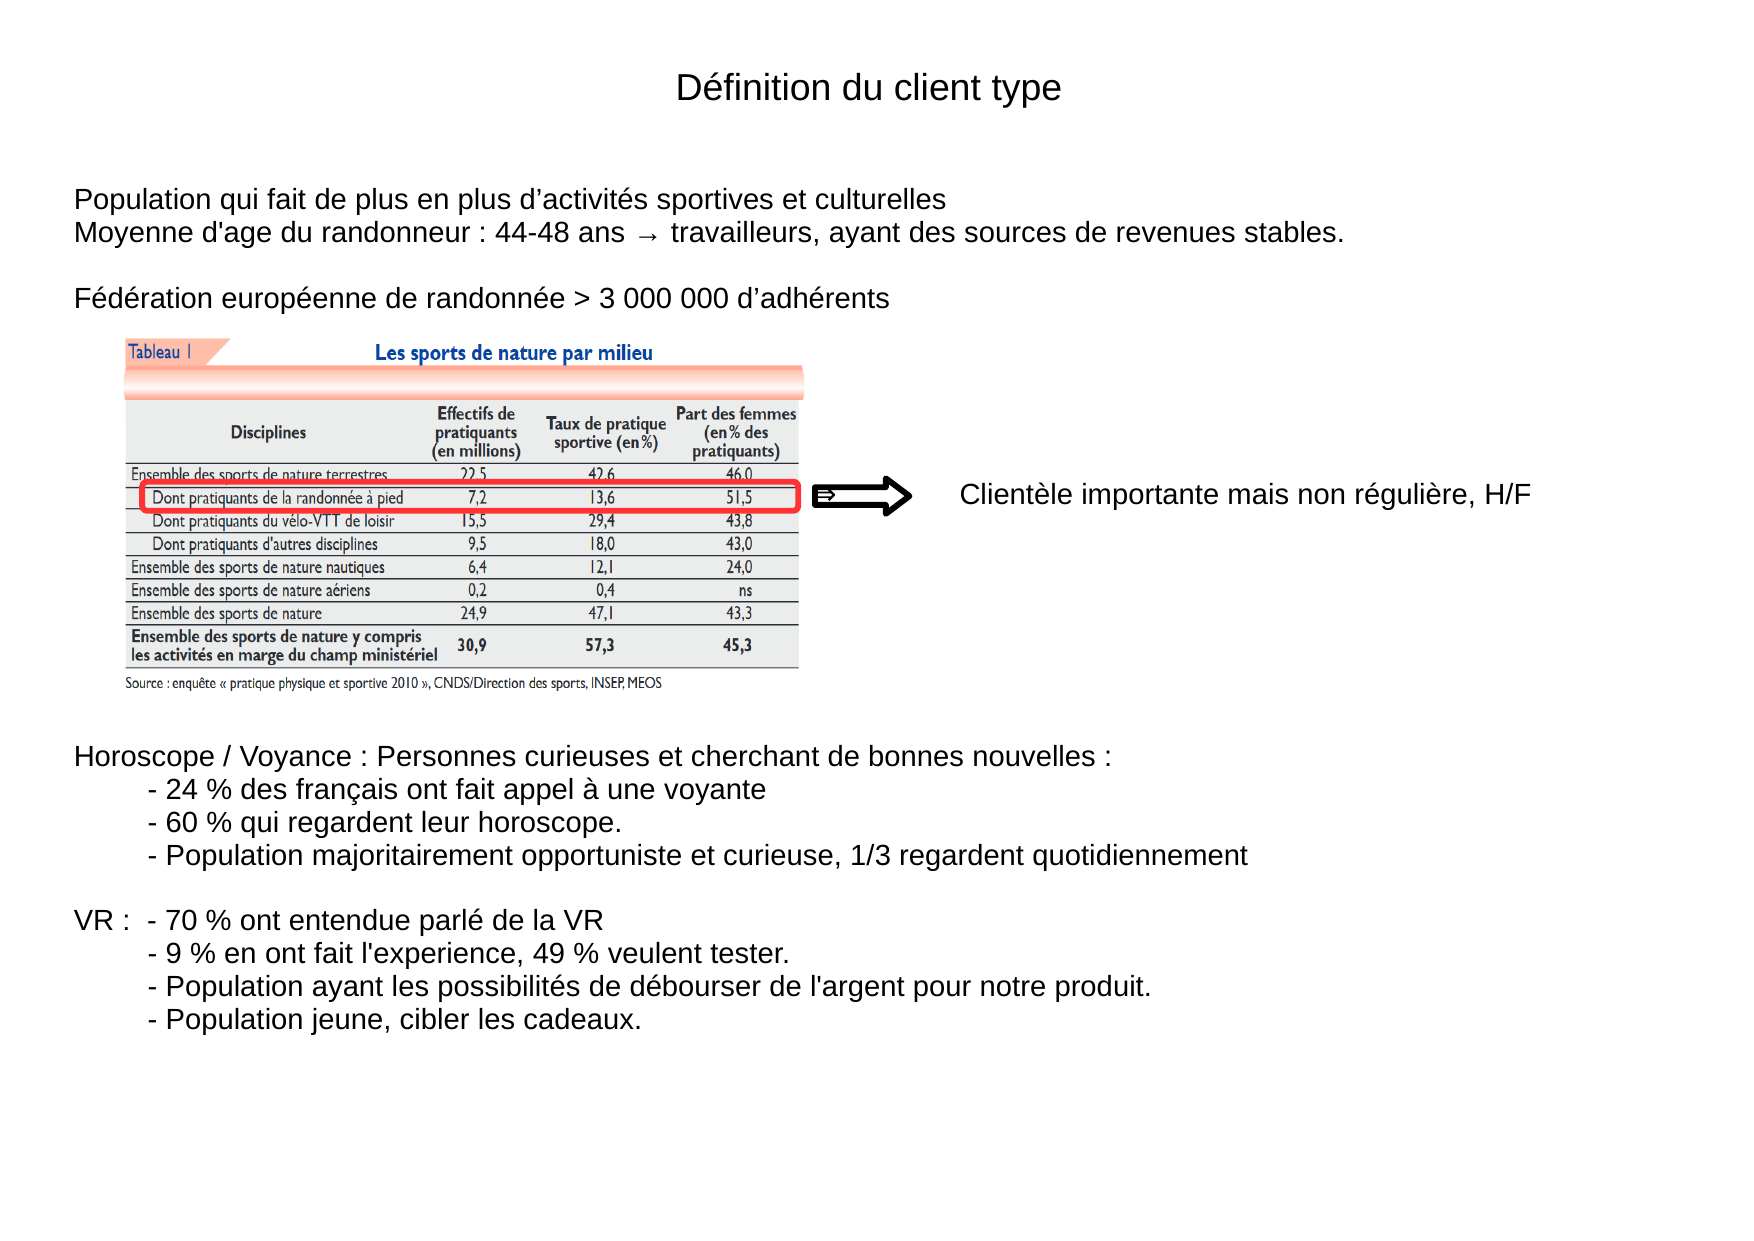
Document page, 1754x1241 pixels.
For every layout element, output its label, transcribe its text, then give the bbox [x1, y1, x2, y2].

text_box Définition du client type Population qui fait de plus en plus d’activités sportives et culturelles Moyenne d'age du randonneur : 44-48 ans → travailleurs, ayant des sources de revenues stables. Fédération européenne de randonnée > 3 000 000 d’adhérents ⇒ Clientèle importante mais non régulière, H/F Horoscope / Voyance : Personnes curieuses et cherchant de bonnes nouvelles : - 24 % des français ont fait appel à une voyante - 60 % qui regardent leur horoscope. - Population majoritairement opportuniste et curieuse, 1/3 regardent quotidiennement VR : - 70 % ont entendue parlé de la VR - 9 % en ont fait l'experience, 49 % veulent tester. - Population ayant les possibilités de débourser de l'argent pour notre produit. - Population jeune, cibler les cadeaux. [59, 59, 1679, 1207]
picture [118, 332, 815, 691]
